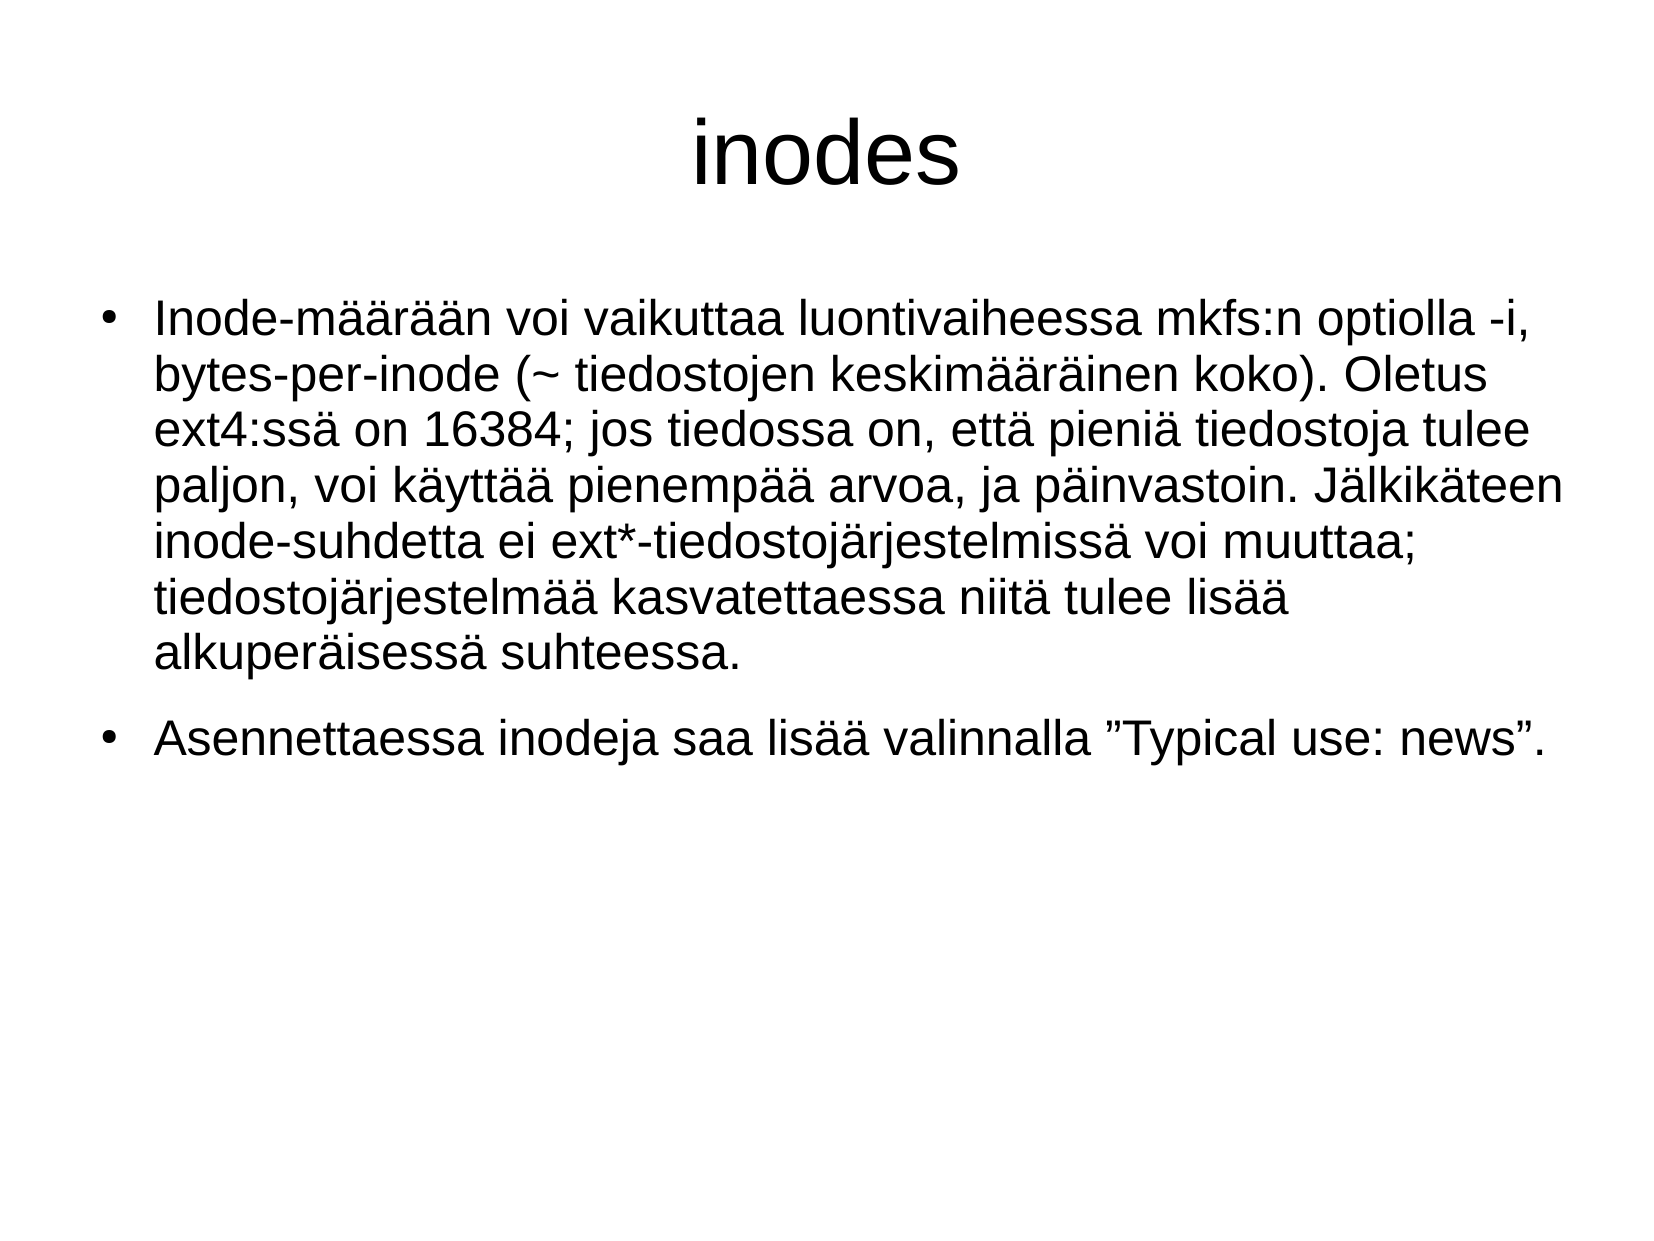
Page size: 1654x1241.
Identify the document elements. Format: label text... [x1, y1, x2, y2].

list Inode-määrään voi vaikuttaa luontivaiheessa mkfs:n optiolla -i, bytes-per-inode (~ tiedostojen keskimääräinen koko). Oletus ext4:ssä on 16384; jos tiedossa on, että pieniä tiedostoja tulee paljon, voi käyttää pienempää arvoa, ja päinvastoin. Jälkikäteen inode-suhdetta ei ext*-tiedostojärjestelmissä voi muuttaa; tiedostojärjestelmää kasvatettaessa niitä tulee lisää alkuperäisessä suhteessa. Asennettaessa inodeja saa lisää valinnalla ”Typical use: news”. [82, 290, 1571, 1010]
title inodes [82, 49, 1571, 257]
